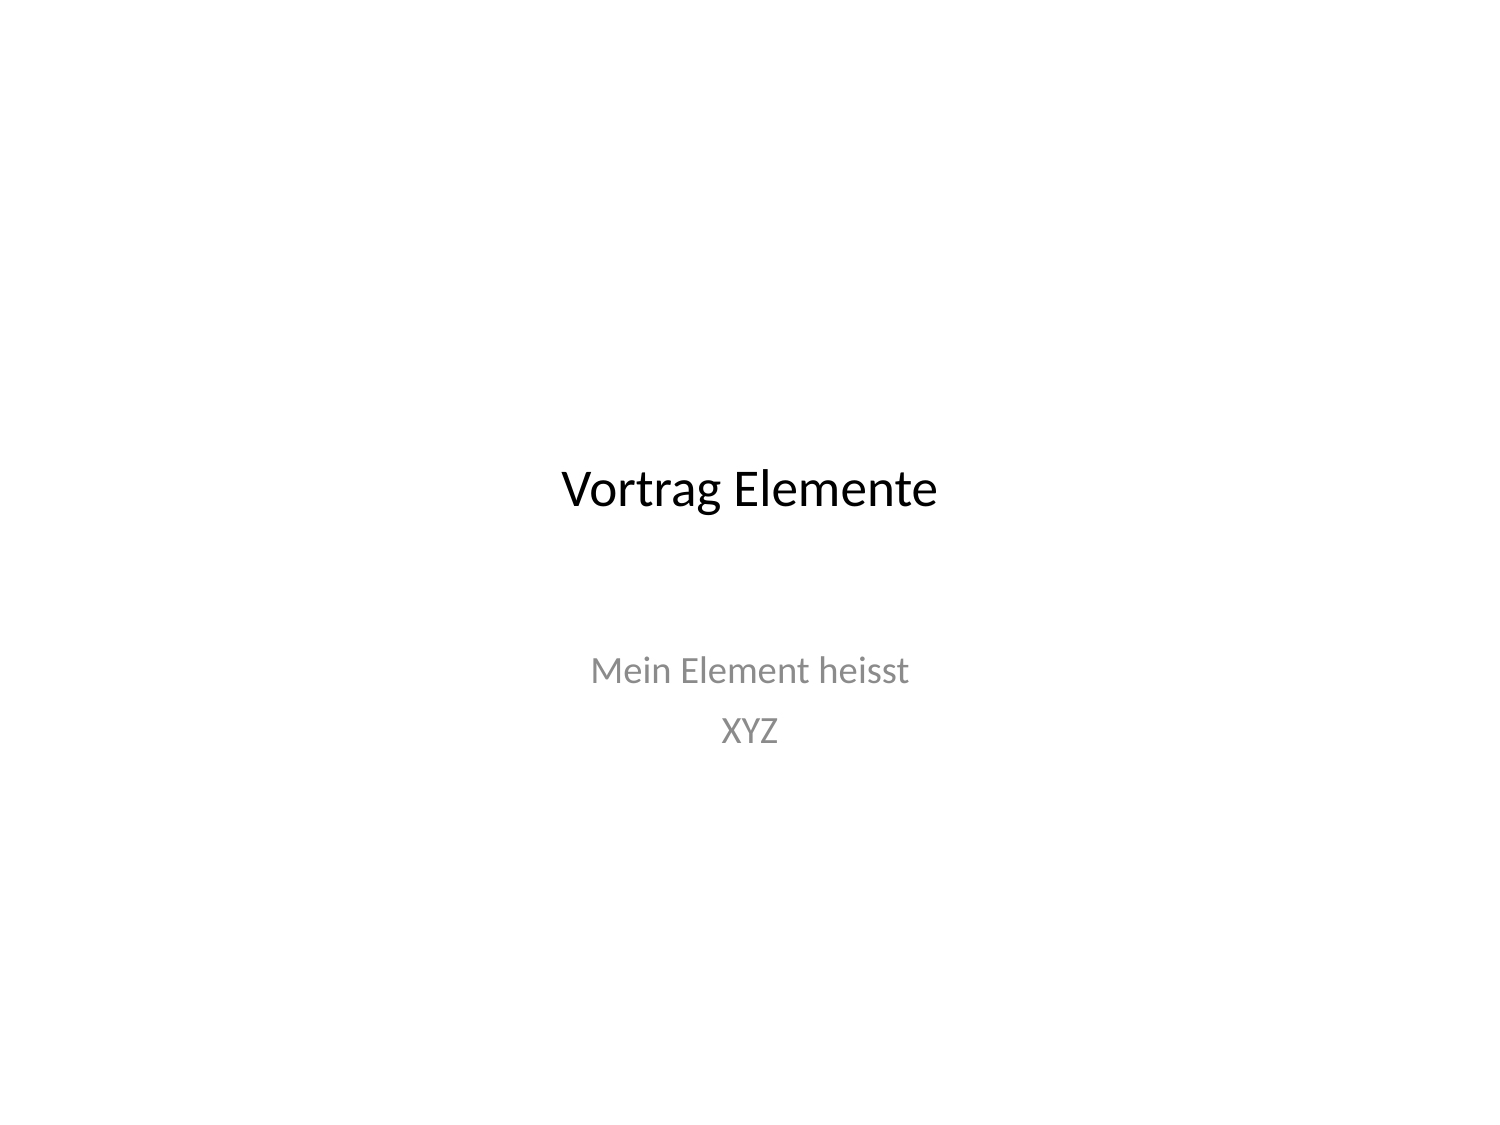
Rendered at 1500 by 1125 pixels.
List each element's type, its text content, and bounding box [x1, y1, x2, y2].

title Vortrag Elemente [112, 349, 1388, 591]
subtitle Mein Element heisst XYZ [225, 637, 1275, 925]
